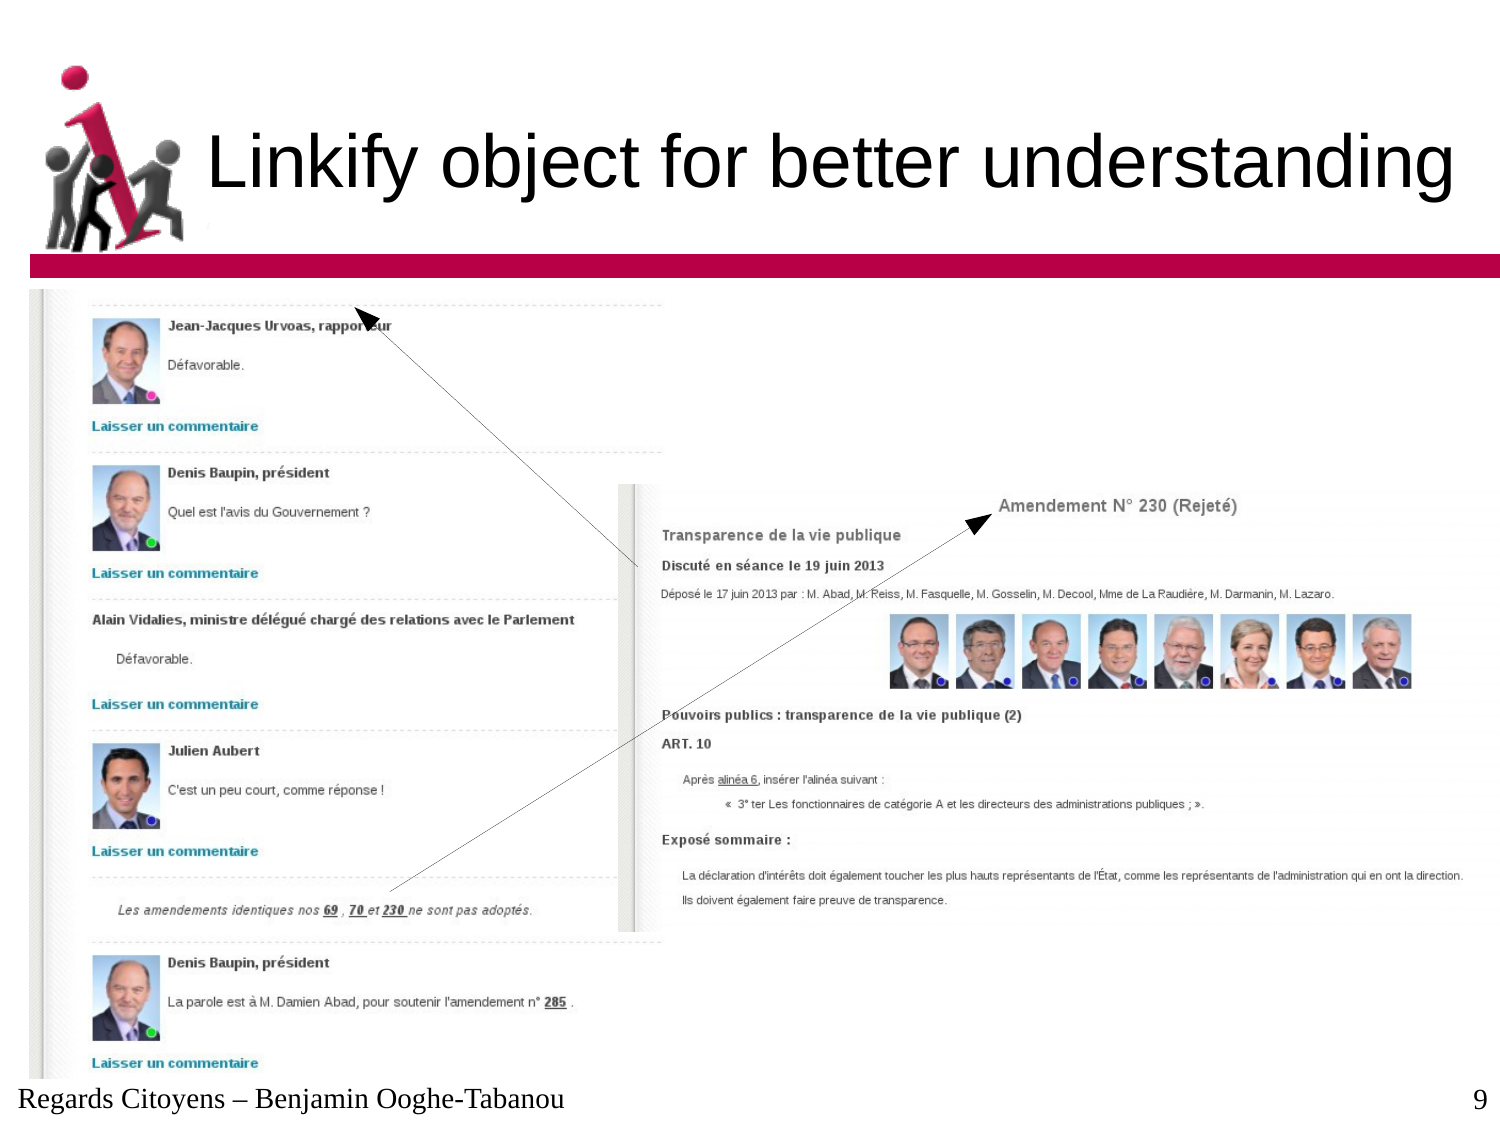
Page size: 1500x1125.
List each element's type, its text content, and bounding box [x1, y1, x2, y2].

title Linkify object for better understanding [206, 55, 1500, 263]
picture [29, 61, 206, 254]
picture [29, 289, 1500, 1079]
